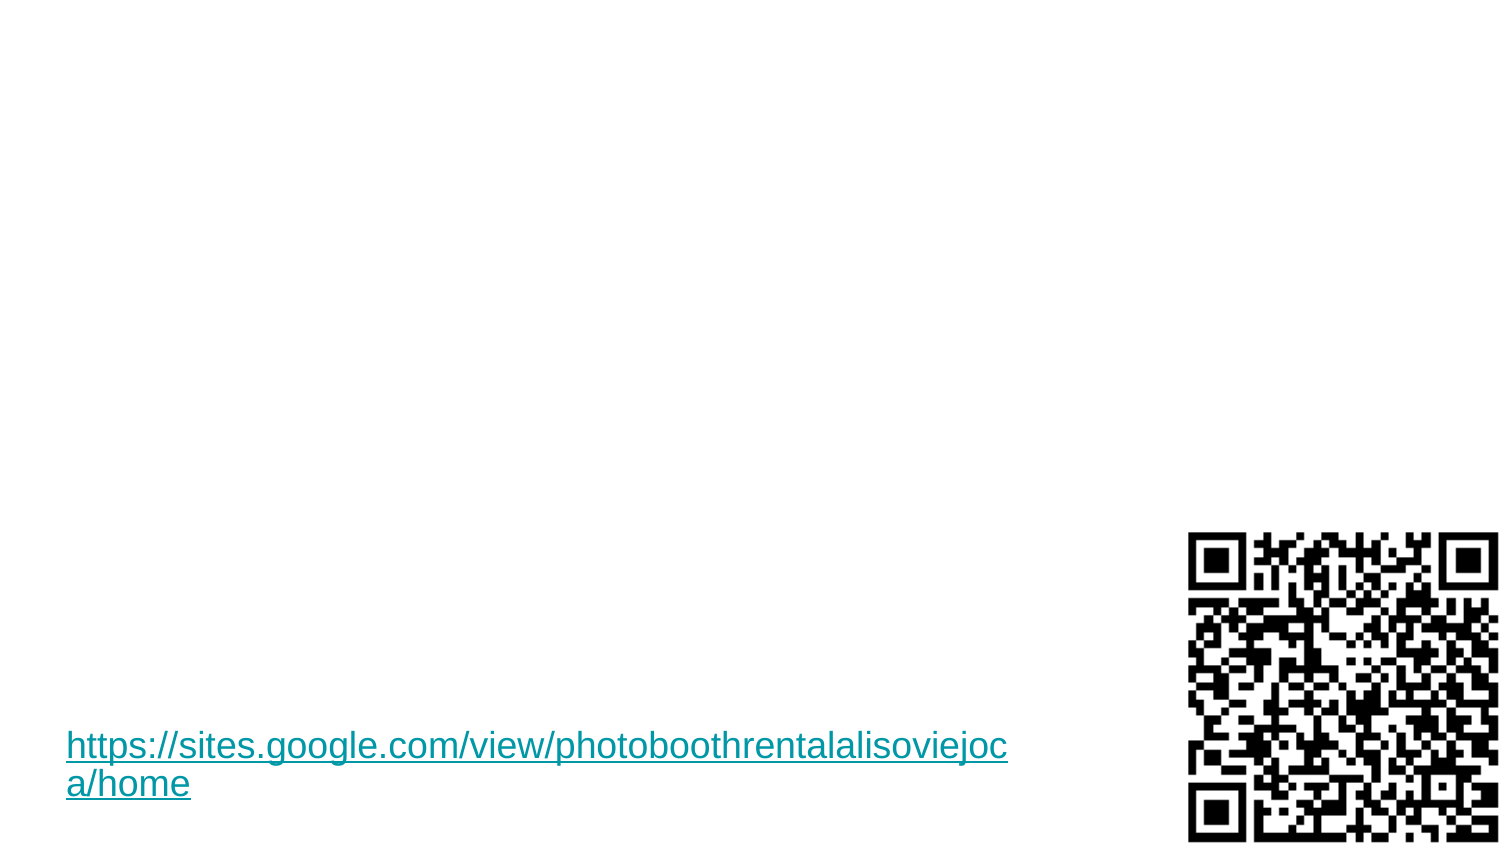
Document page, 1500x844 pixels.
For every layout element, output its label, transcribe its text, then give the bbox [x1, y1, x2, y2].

picture [1187, 531, 1500, 844]
list https://sites.google.com/view/photoboothrentalalisoviejoca/home [51, 694, 1036, 794]
